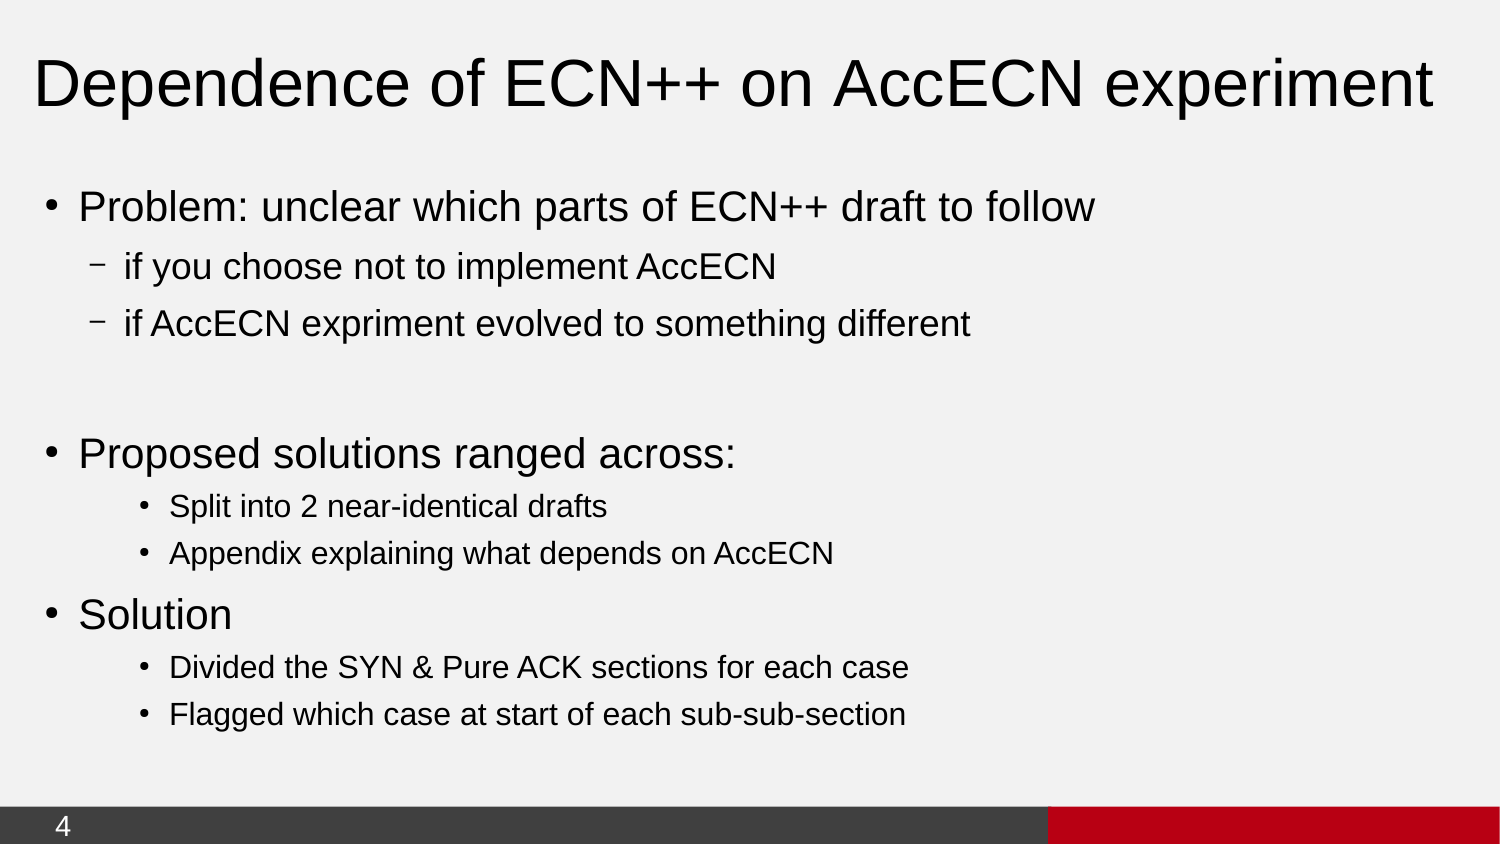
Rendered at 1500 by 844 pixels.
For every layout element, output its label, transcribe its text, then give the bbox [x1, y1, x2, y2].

title Dependence of ECN++ on AccECN experiment [33, 18, 1477, 149]
list Problem: unclear which parts of ECN++ draft to follow if you choose not to implement AccECN if AccECN expriment evolved to something different Proposed solutions ranged across: Split into 2 near-identical drafts Appendix explaining what depends on AccECN Solution Divided the SYN & Pure ACK sections for each case Flagged which case at start of each sub-sub-section [33, 182, 1410, 736]
